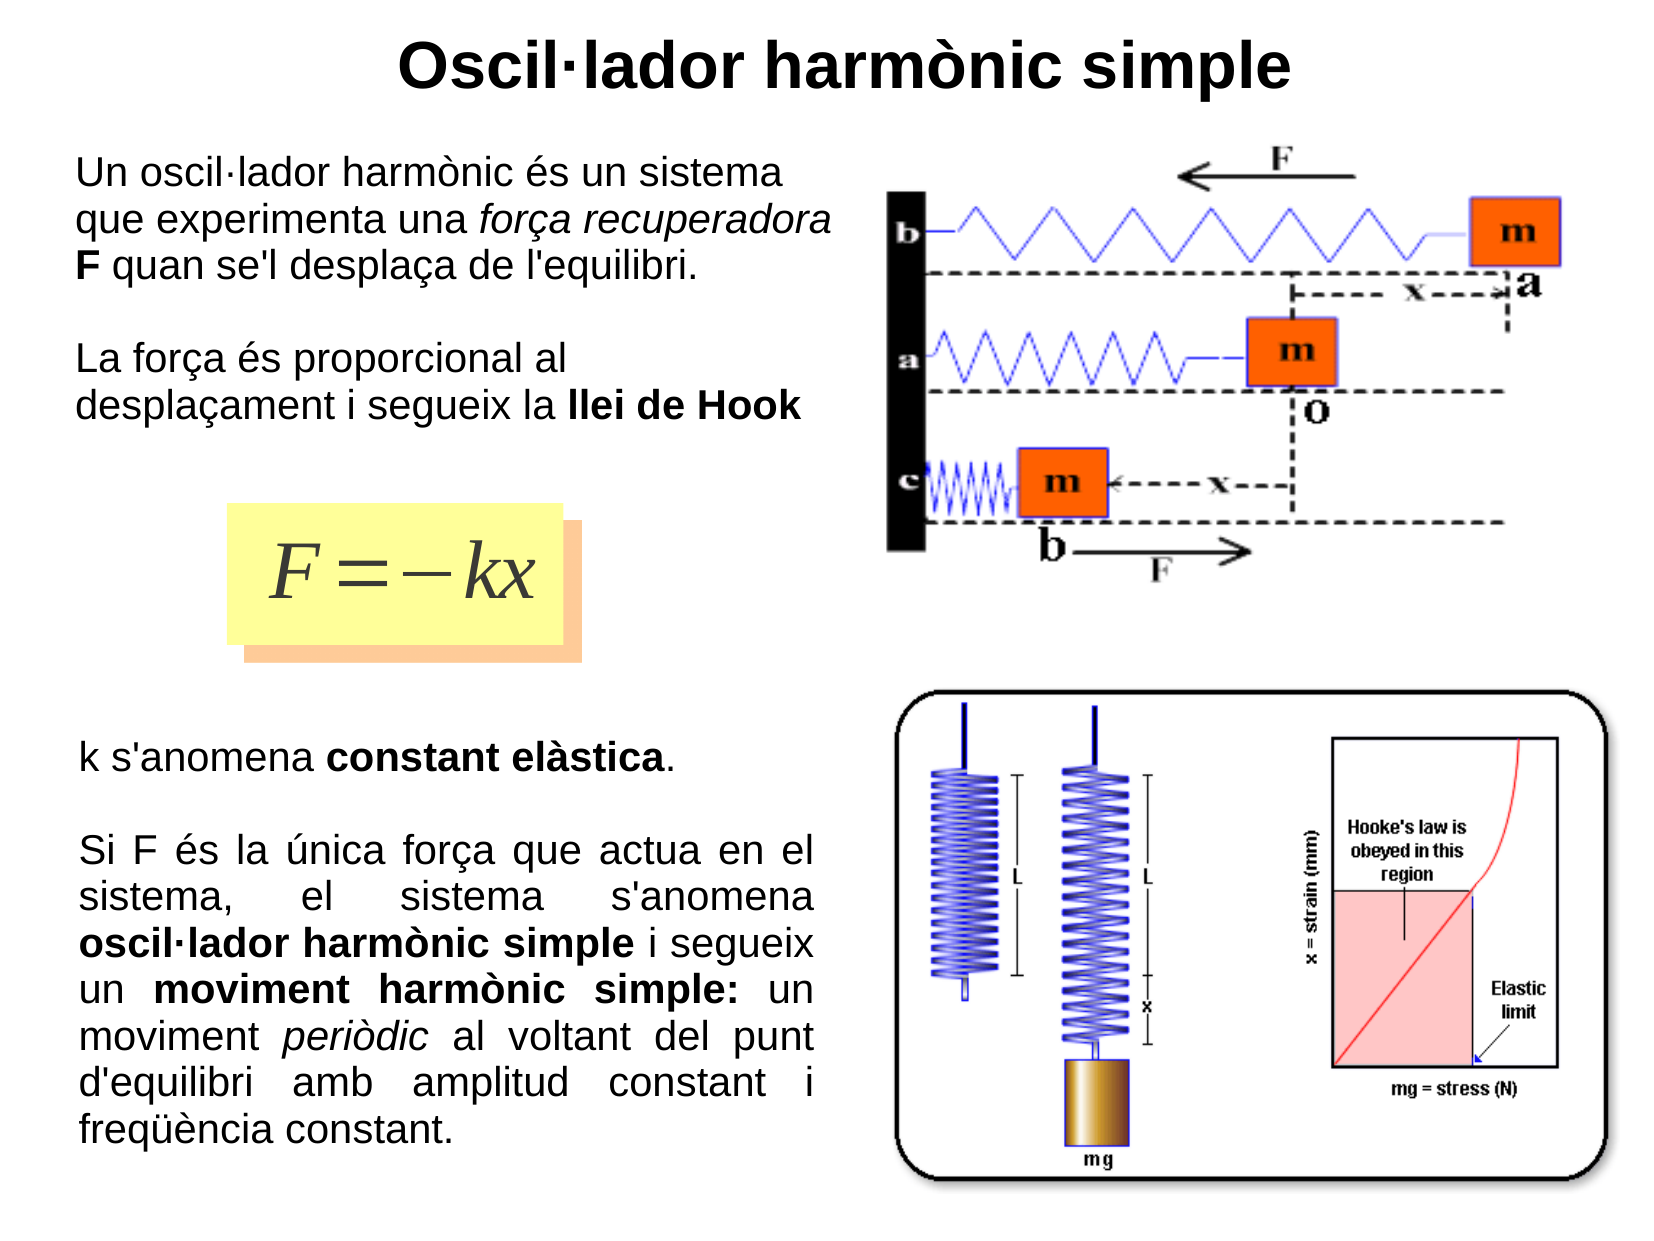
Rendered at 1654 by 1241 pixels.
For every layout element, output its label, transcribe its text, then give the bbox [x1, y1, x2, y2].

text_box [226, 503, 564, 645]
text_box k s'anomena constant elàstica. Si F és la única força que actua en el sistema, el sistema s'anomena oscil·lador harmònic simple i segueix un moviment harmònic simple: un moviment periòdic al voltant del punt d'equilibri amb amplitud constant i freqüència constant. [63, 726, 830, 1160]
picture [892, 687, 1620, 1194]
text_box Oscil·lador harmònic simple [382, 20, 1379, 110]
text_box Un oscil·lador harmònic és un sistema que experimenta una força recuperadora F quan se'l desplaça de l'equilibri. La força és proporcional al desplaçament i segueix la llei de Hook [60, 141, 851, 500]
picture [885, 132, 1567, 596]
chart [256, 524, 543, 617]
